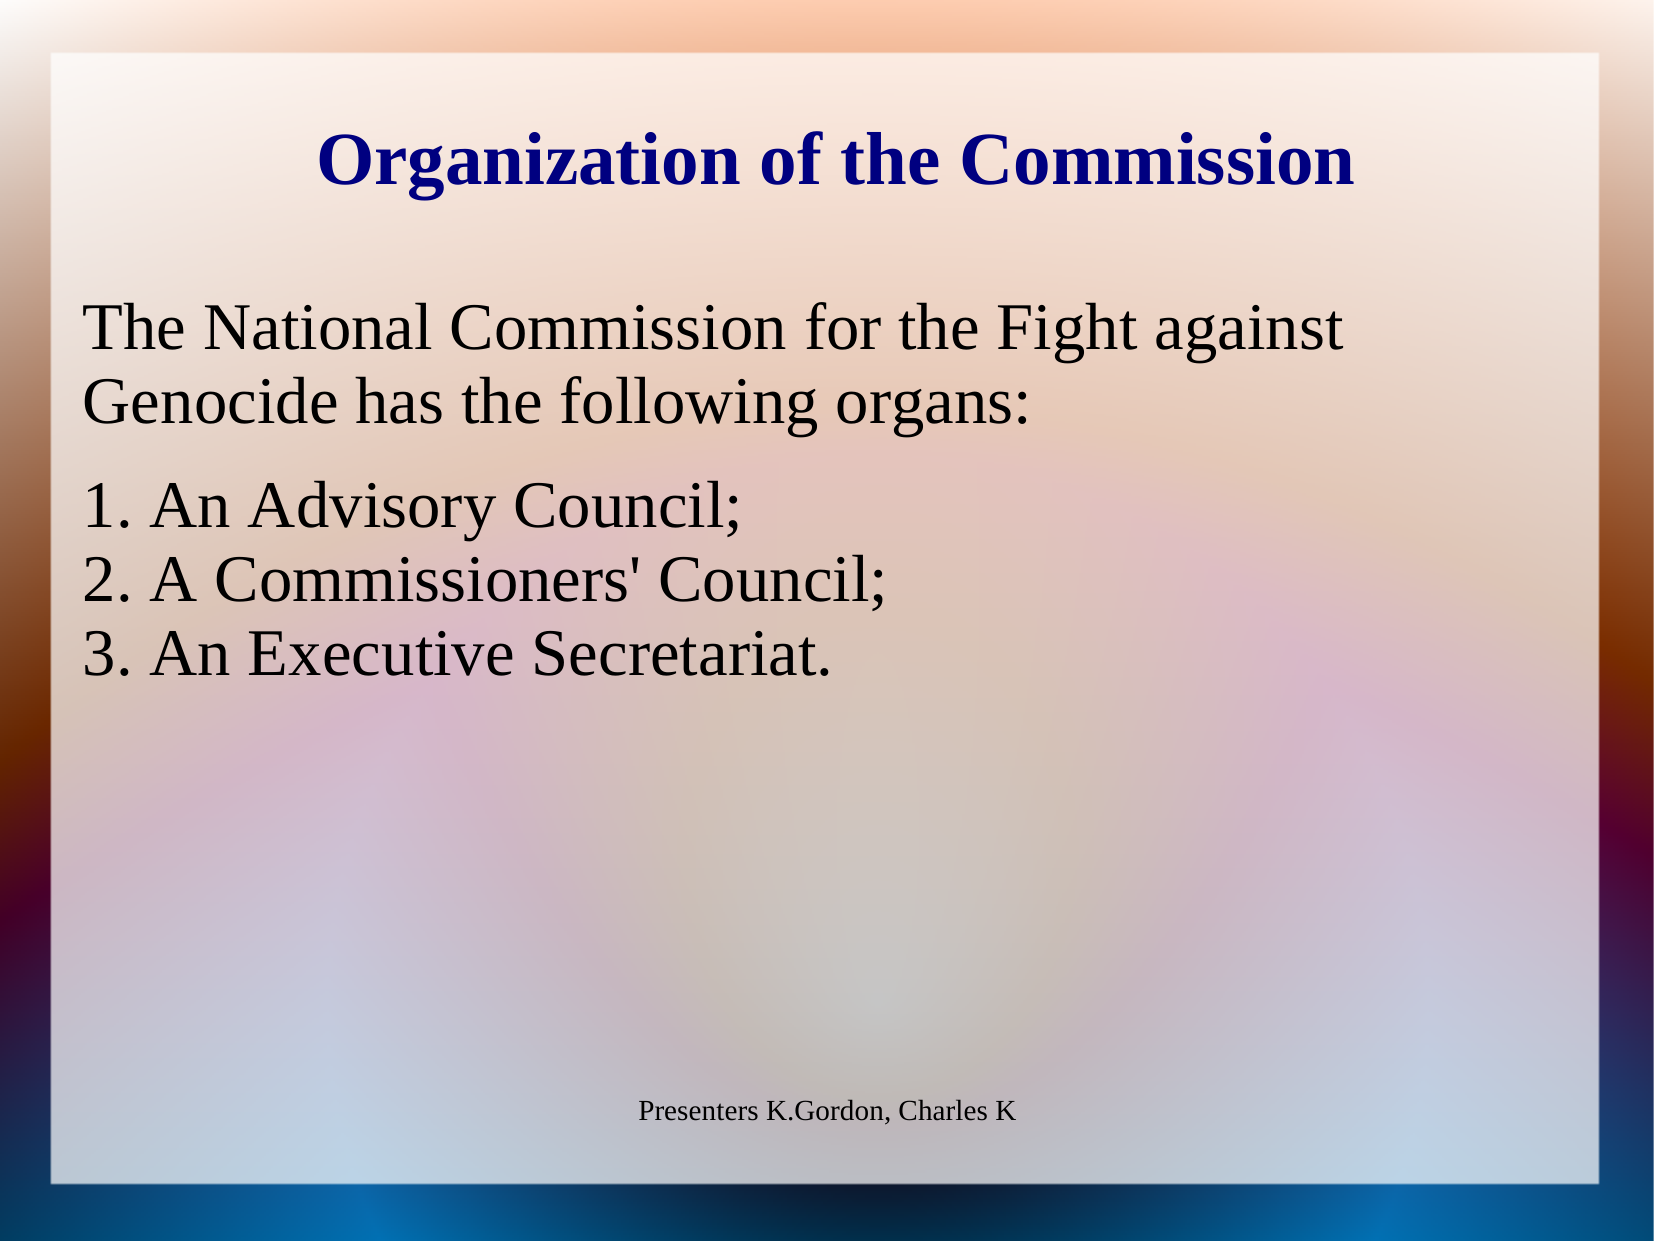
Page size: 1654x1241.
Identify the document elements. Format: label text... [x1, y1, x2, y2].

picture [0, 0, 1654, 1241]
title Organization of the Commission [82, 62, 1571, 256]
list The National Commission for the Fight against Genocide has the following organs: 1. An Advisory Council; 2. A Commissioners' Council; 3. An Executive Secretariat. [82, 290, 1571, 1094]
